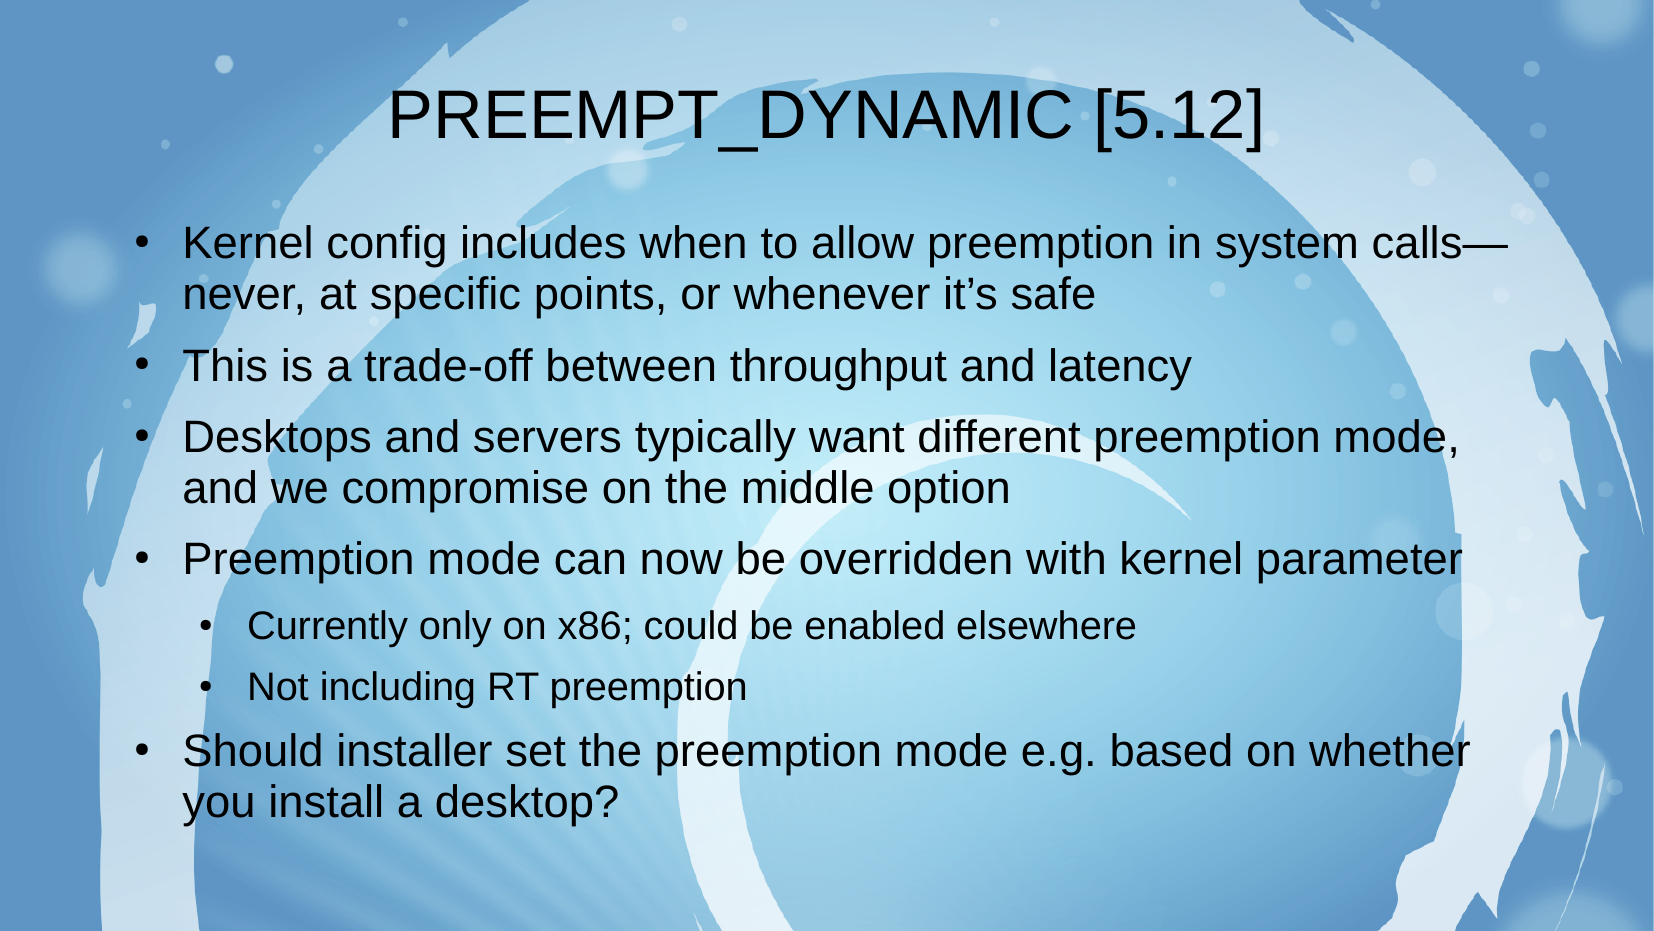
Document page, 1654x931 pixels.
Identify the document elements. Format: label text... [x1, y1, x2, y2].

picture [0, 0, 1654, 931]
title PREEMPT_DYNAMIC [5.12] [118, 37, 1536, 193]
list Kernel config includes when to allow preemption in system calls—never, at specific points, or whenever it’s safe This is a trade-off between throughput and latency Desktops and servers typically want different preemption mode, and we compromise on the middle option Preemption mode can now be overridden with kernel parameter Currently only on x86; could be enabled elsewhere Not including RT preemption Should installer set the preemption mode e.g. based on whether you install a desktop? [118, 217, 1536, 832]
